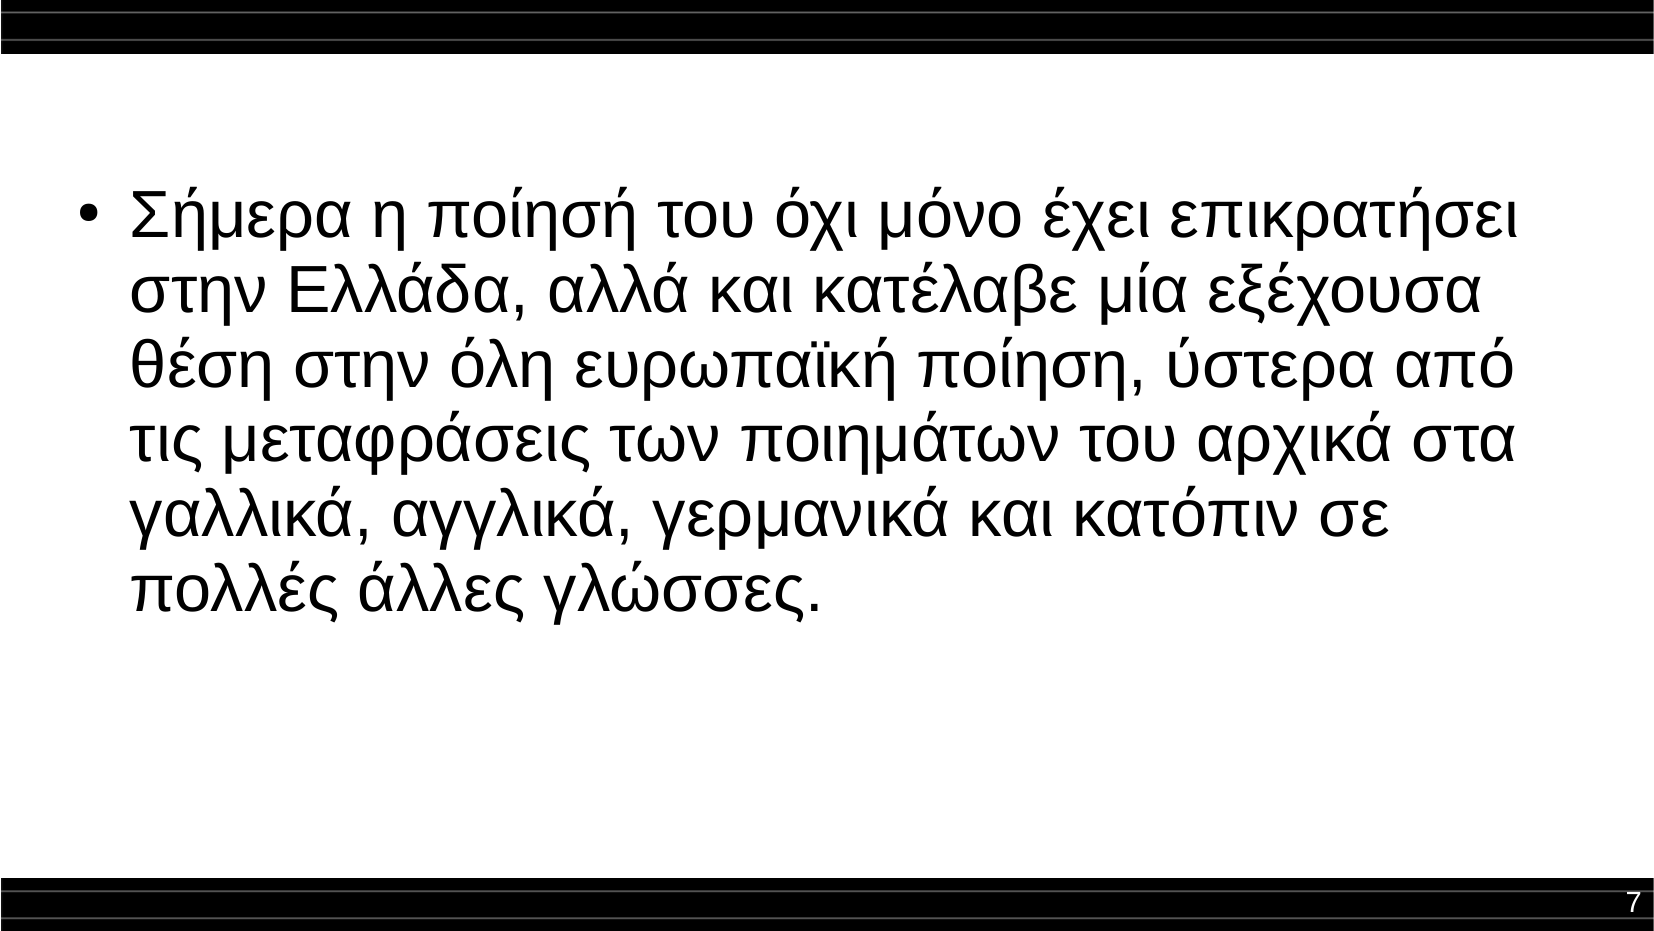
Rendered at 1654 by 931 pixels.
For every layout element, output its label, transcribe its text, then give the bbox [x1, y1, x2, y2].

list Σήμερα η ποίησή του όχι μόνο έχει επικρατήσει στην Ελλάδα, αλλά και κατέλαβε μία εξέχουσα θέση στην όλη ευρωπαϊκή ποίηση, ύστερα από τις μεταφράσεις των ποιημάτων του αρχικά στα γαλλικά, αγγλικά, γερμανικά και κατόπιν σε πολλές άλλες γλώσσες. [59, 177, 1548, 663]
picture [1, 878, 1654, 931]
picture [1, 0, 1654, 54]
